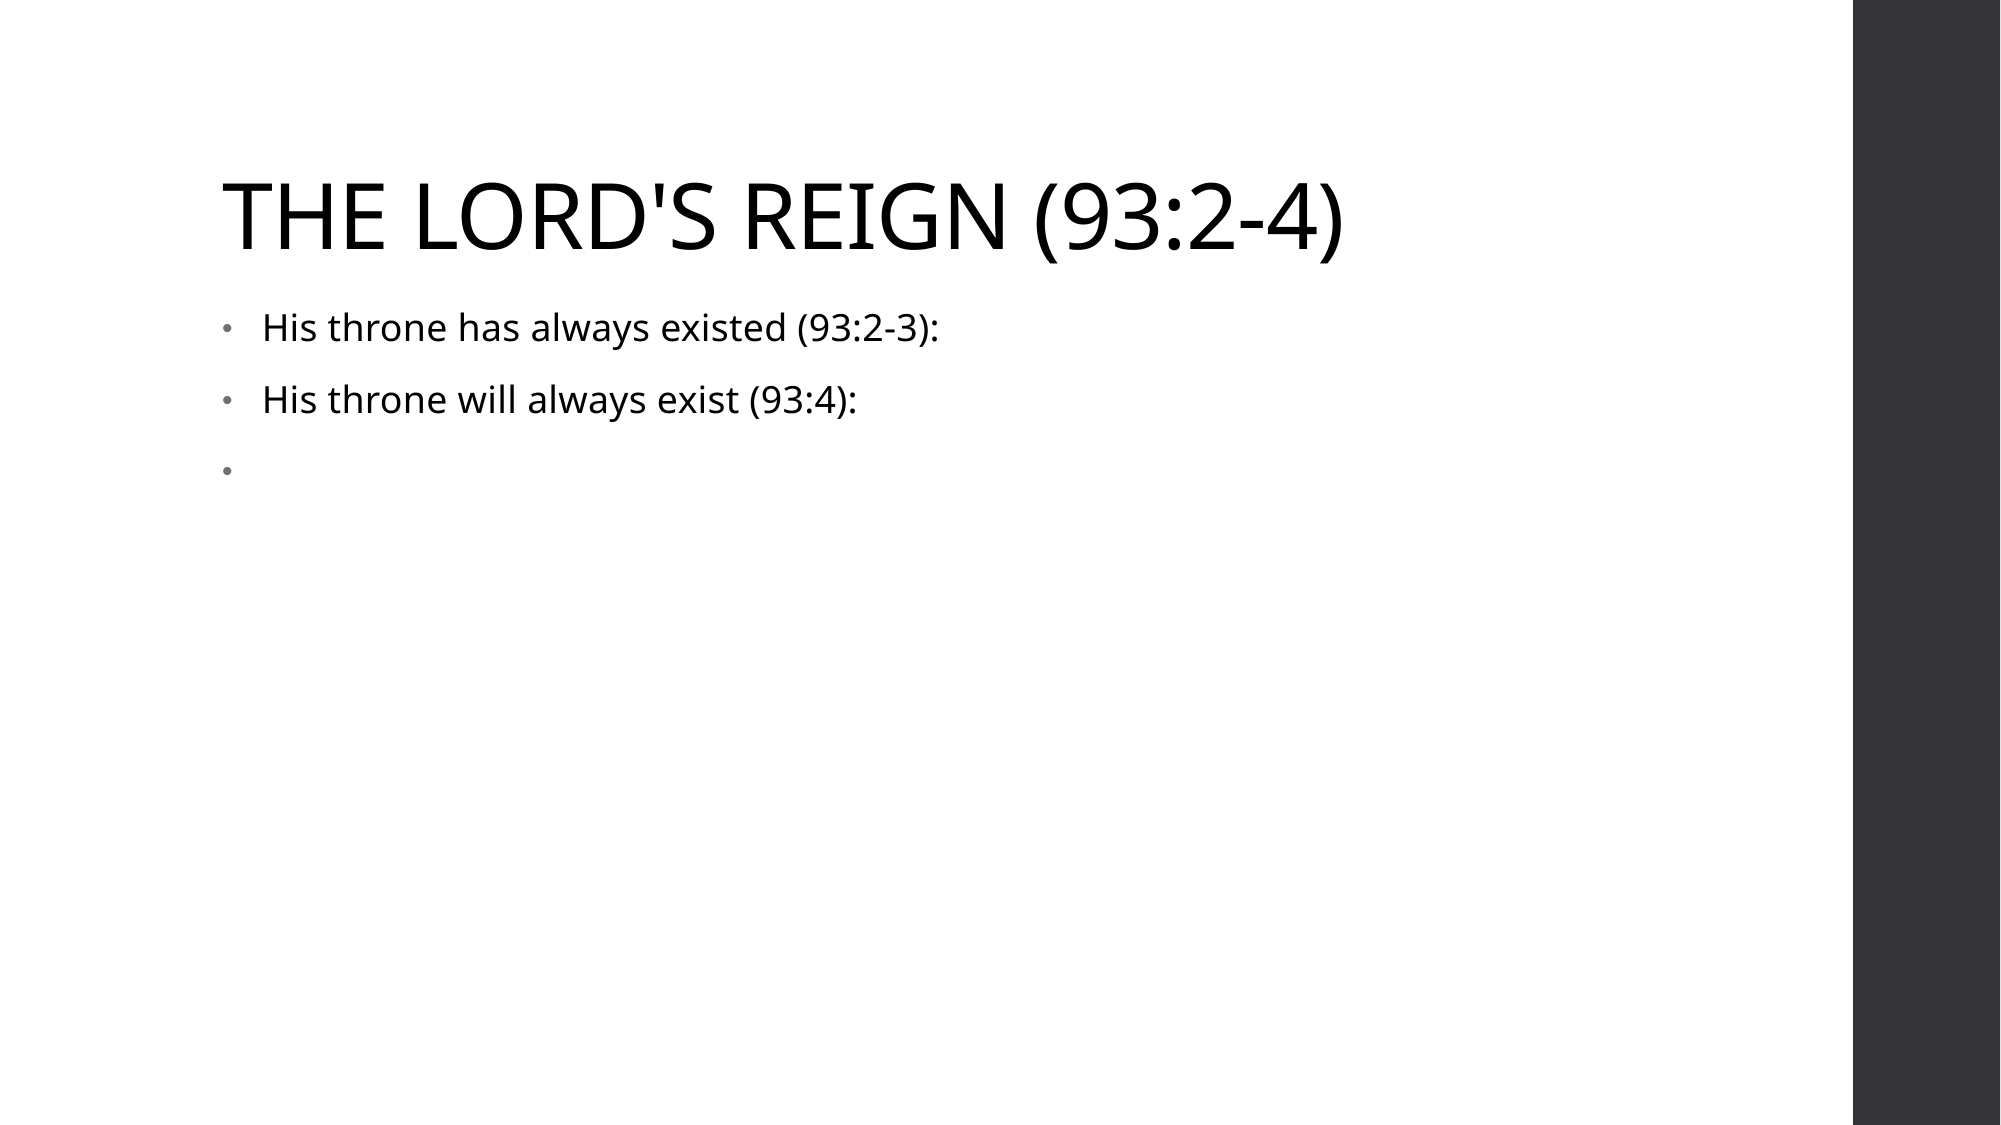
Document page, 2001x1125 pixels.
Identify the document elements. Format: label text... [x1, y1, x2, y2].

title THE LORD'S REIGN (93:2-4) [206, 60, 1797, 278]
list His throne has always existed (93:2-3): His throne will always exist (93:4): [206, 299, 1617, 1014]
